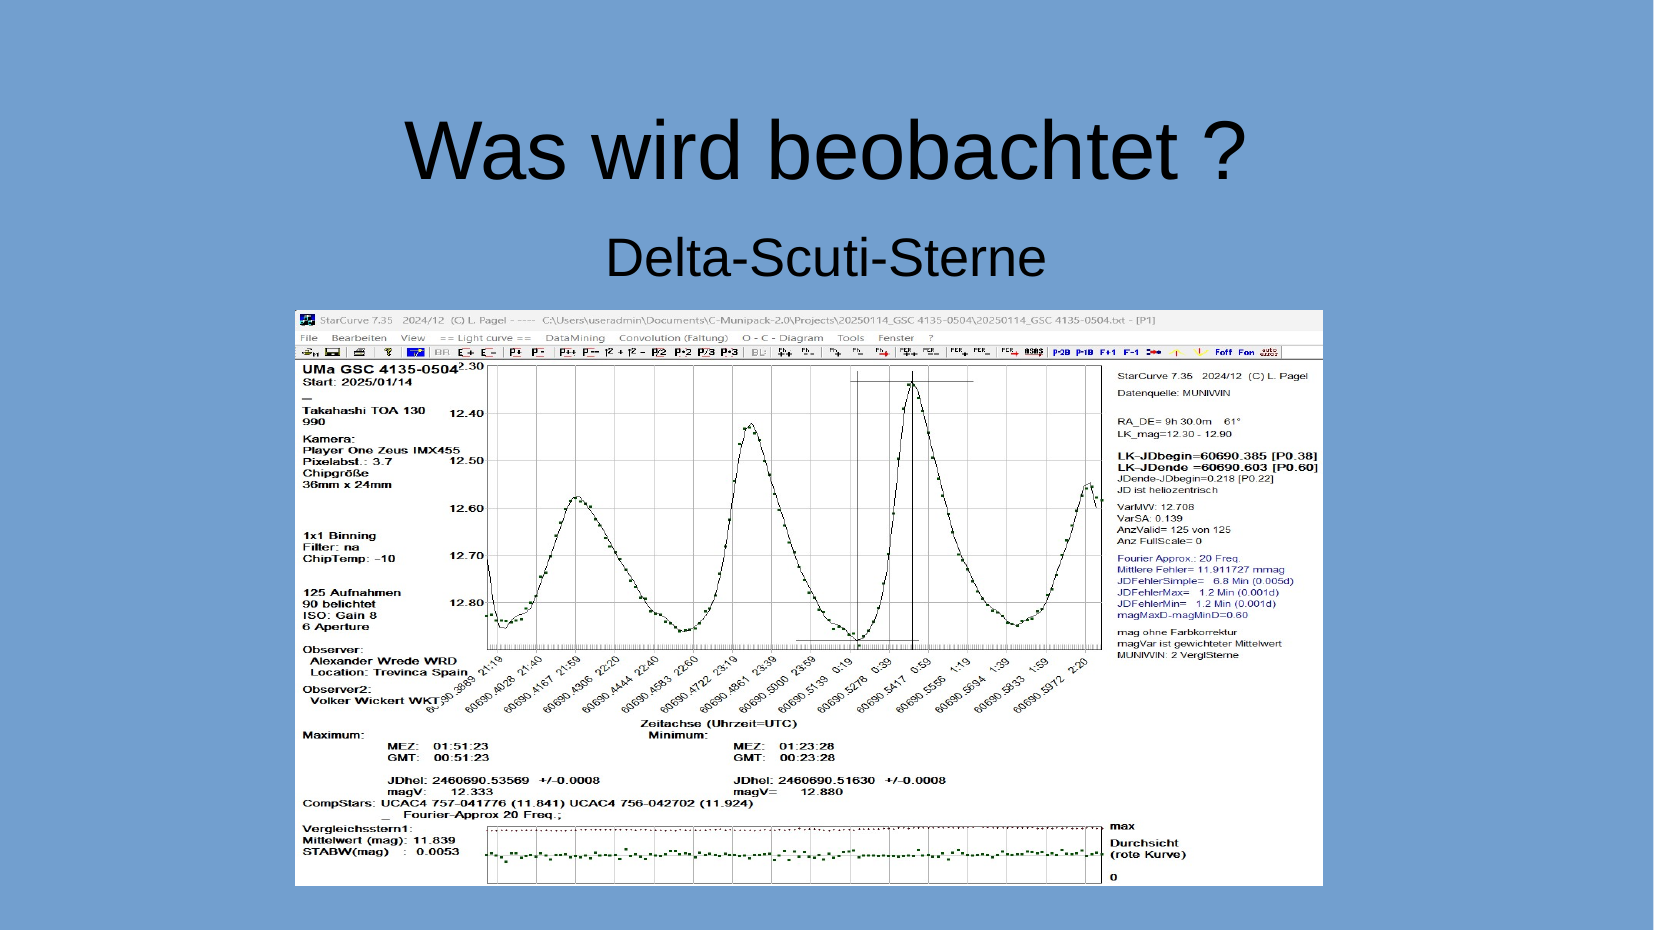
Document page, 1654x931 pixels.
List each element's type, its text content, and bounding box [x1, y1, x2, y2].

picture [295, 310, 1323, 886]
text_box Was wird beobachtet ? Delta-Scuti-Sterne [29, 29, 1625, 931]
